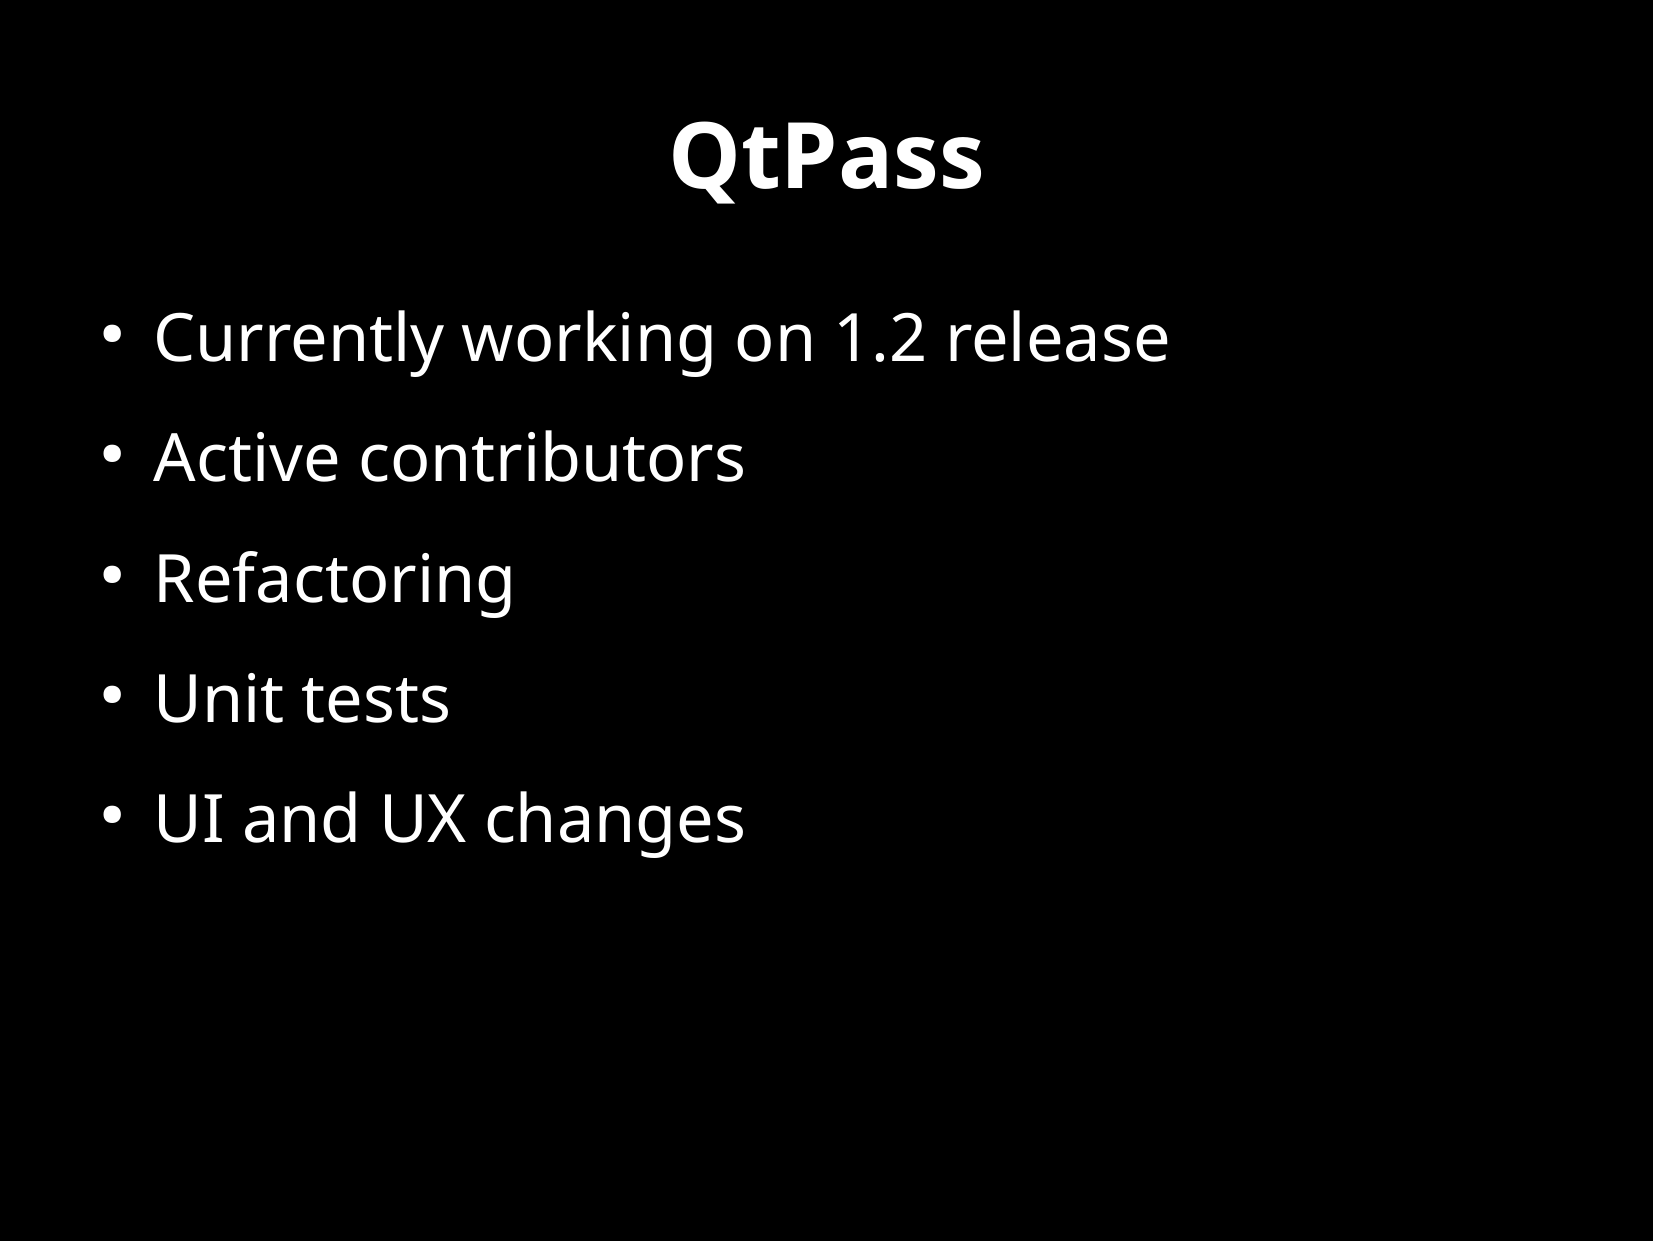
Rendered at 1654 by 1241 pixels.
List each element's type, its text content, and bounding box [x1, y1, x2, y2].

title QtPass [82, 49, 1571, 257]
list Currently working on 1.2 release Active contributors Refactoring Unit tests UI and UX changes [82, 290, 1571, 1010]
